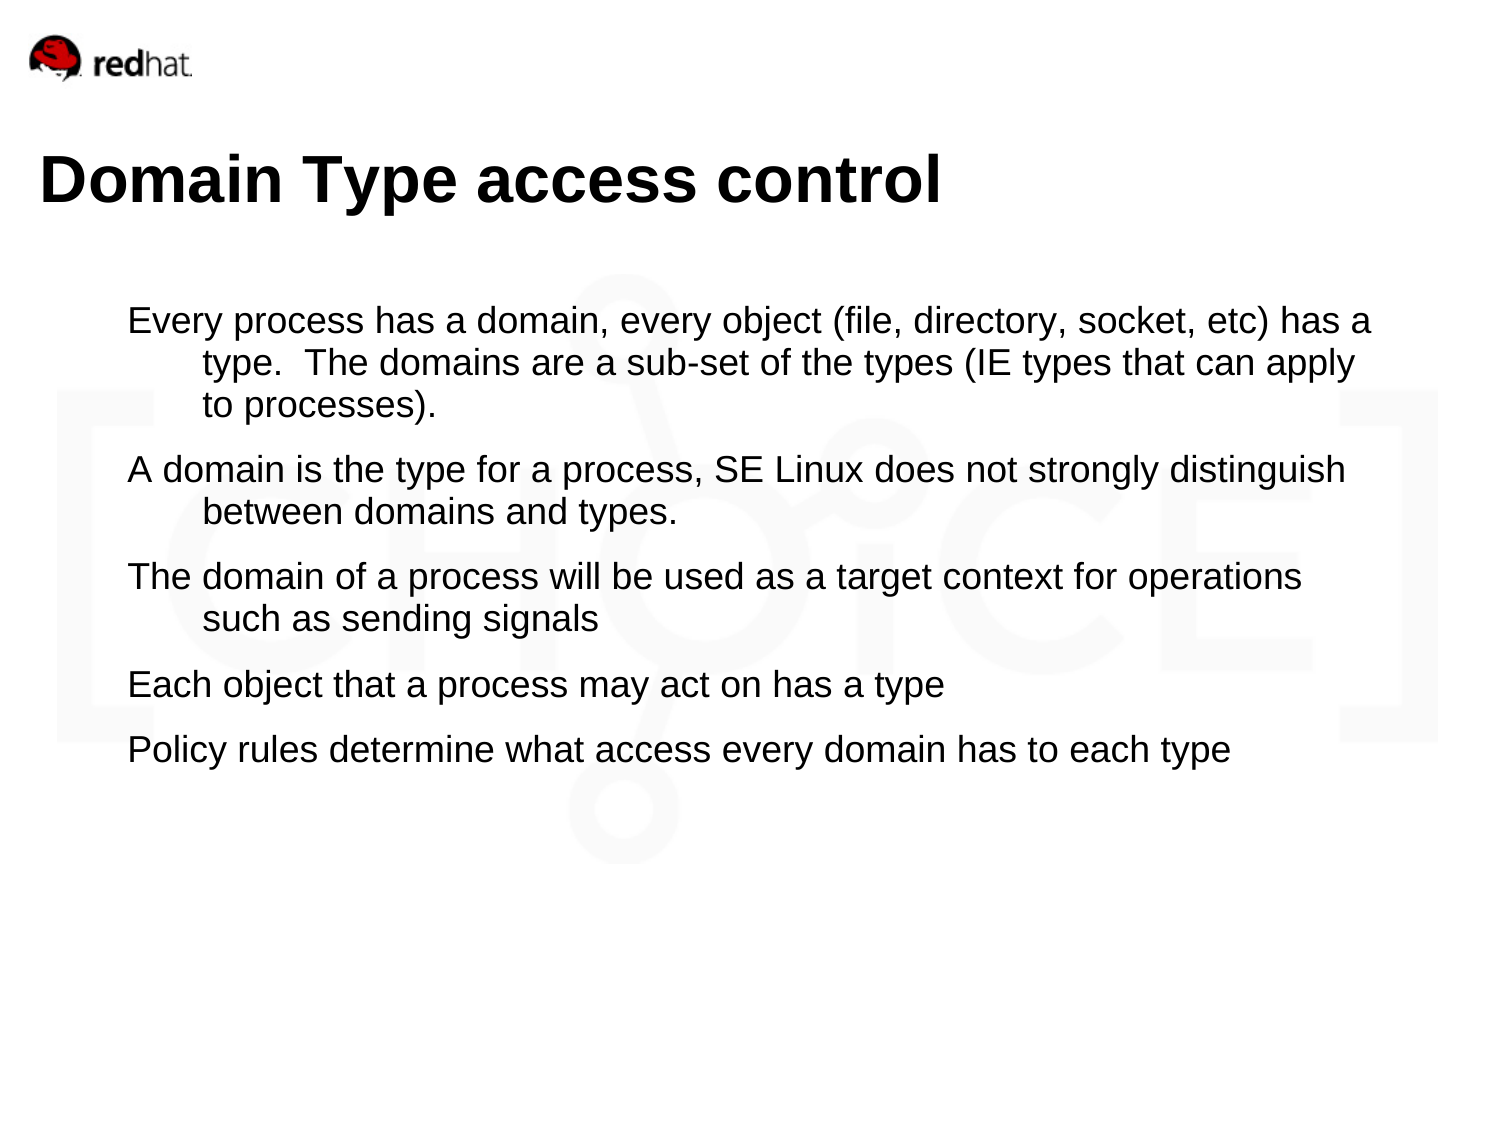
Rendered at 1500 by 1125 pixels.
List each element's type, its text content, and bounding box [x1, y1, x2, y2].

list Every process has a domain, every object (file, directory, socket, etc) has a type. The domains are a sub-set of the types (IE types that can apply to processes). A domain is the type for a process, SE Linux does not strongly distinguish between domains and types. The domain of a process will be used as a target context for operations such as sending signals Each object that a process may act on has a type Policy rules determine what access every domain has to each type [112, 291, 1389, 932]
title Domain Type access control [25, 82, 1378, 225]
picture [57, 274, 1438, 864]
picture [28, 33, 192, 82]
